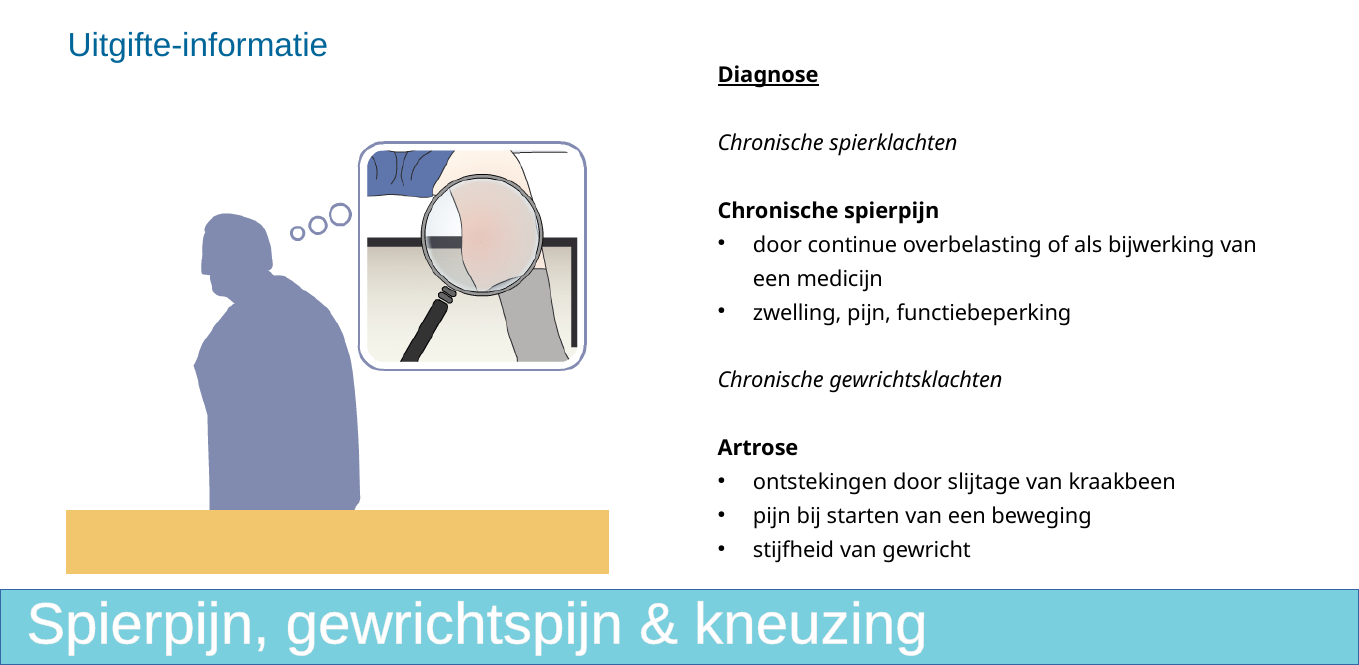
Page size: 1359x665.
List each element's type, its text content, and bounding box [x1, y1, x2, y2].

title Spierpijn, gewrichtspijn & kneuzing [26, 590, 1229, 665]
picture [66, 118, 609, 574]
title Uitgifte-informatie [67, 26, 1291, 100]
text_box [0, 589, 1359, 665]
text_box Diagnose Chronische spierklachten Chronische spierpijn door continue overbelasting of als bijwerking van een medicijn zwelling, pijn, functiebeperking Chronische gewrichtsklachten Artrose ontstekingen door slijtage van kraakbeen pijn bij starten van een beweging stijfheid van gewricht [702, 47, 1301, 589]
